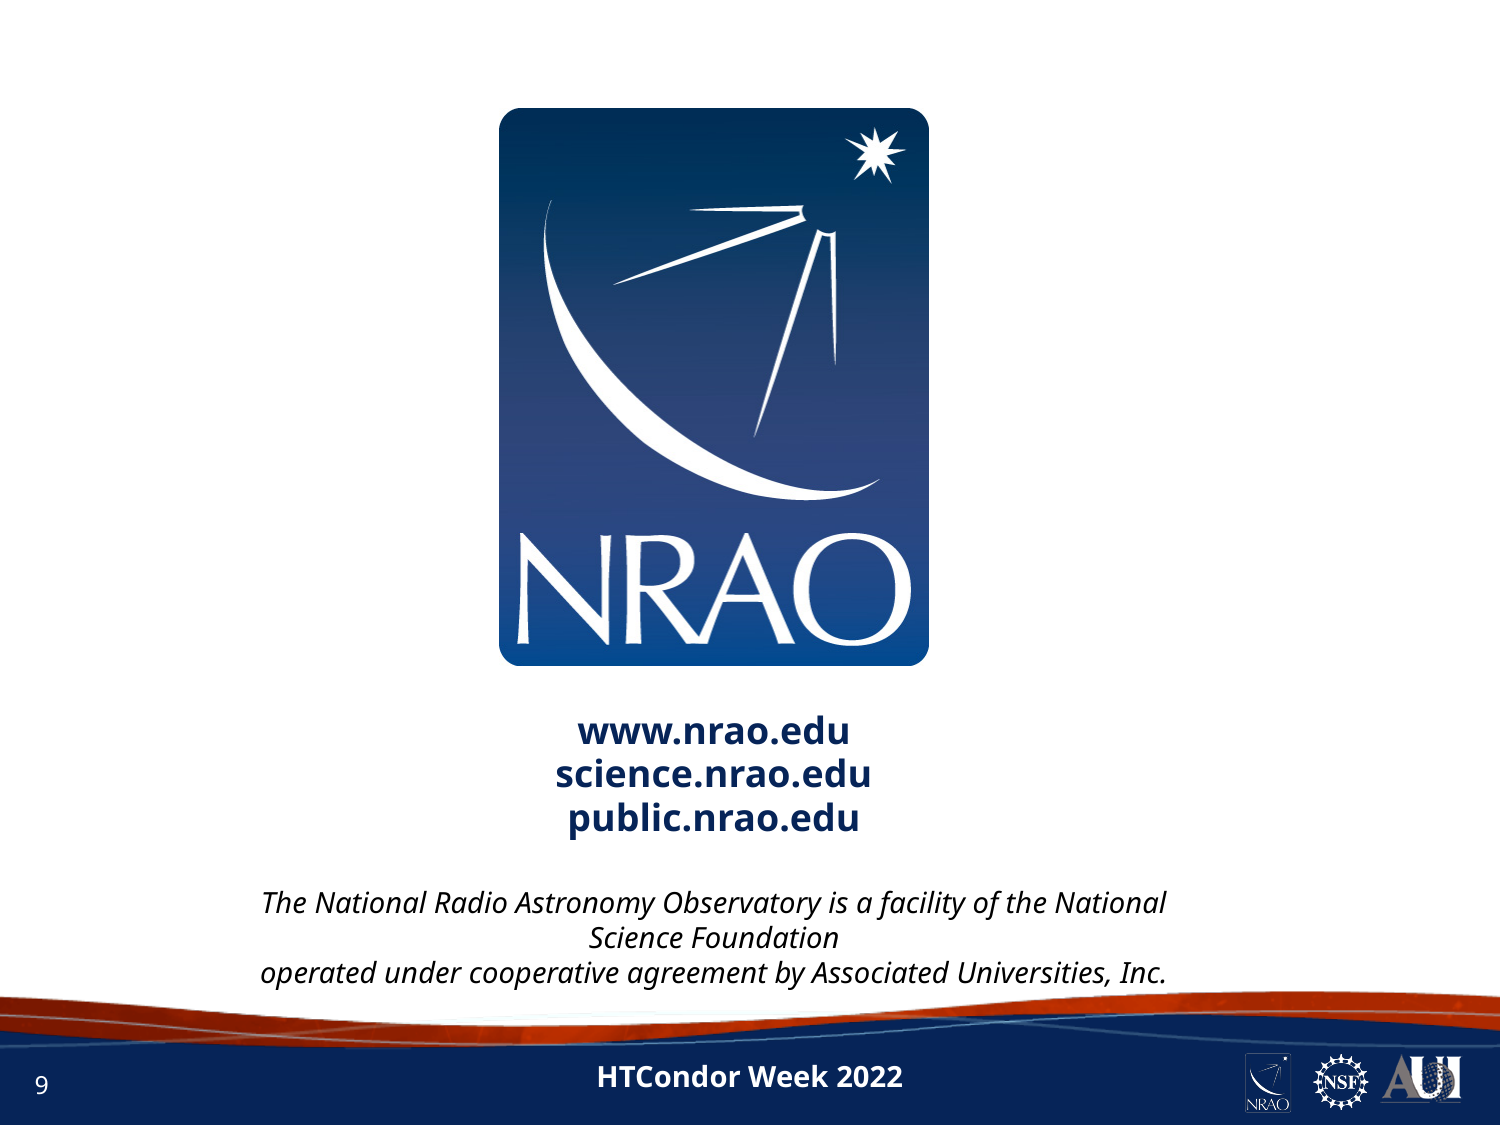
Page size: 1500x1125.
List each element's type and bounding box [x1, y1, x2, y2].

picture [0, 981, 1500, 1109]
picture [499, 108, 929, 666]
